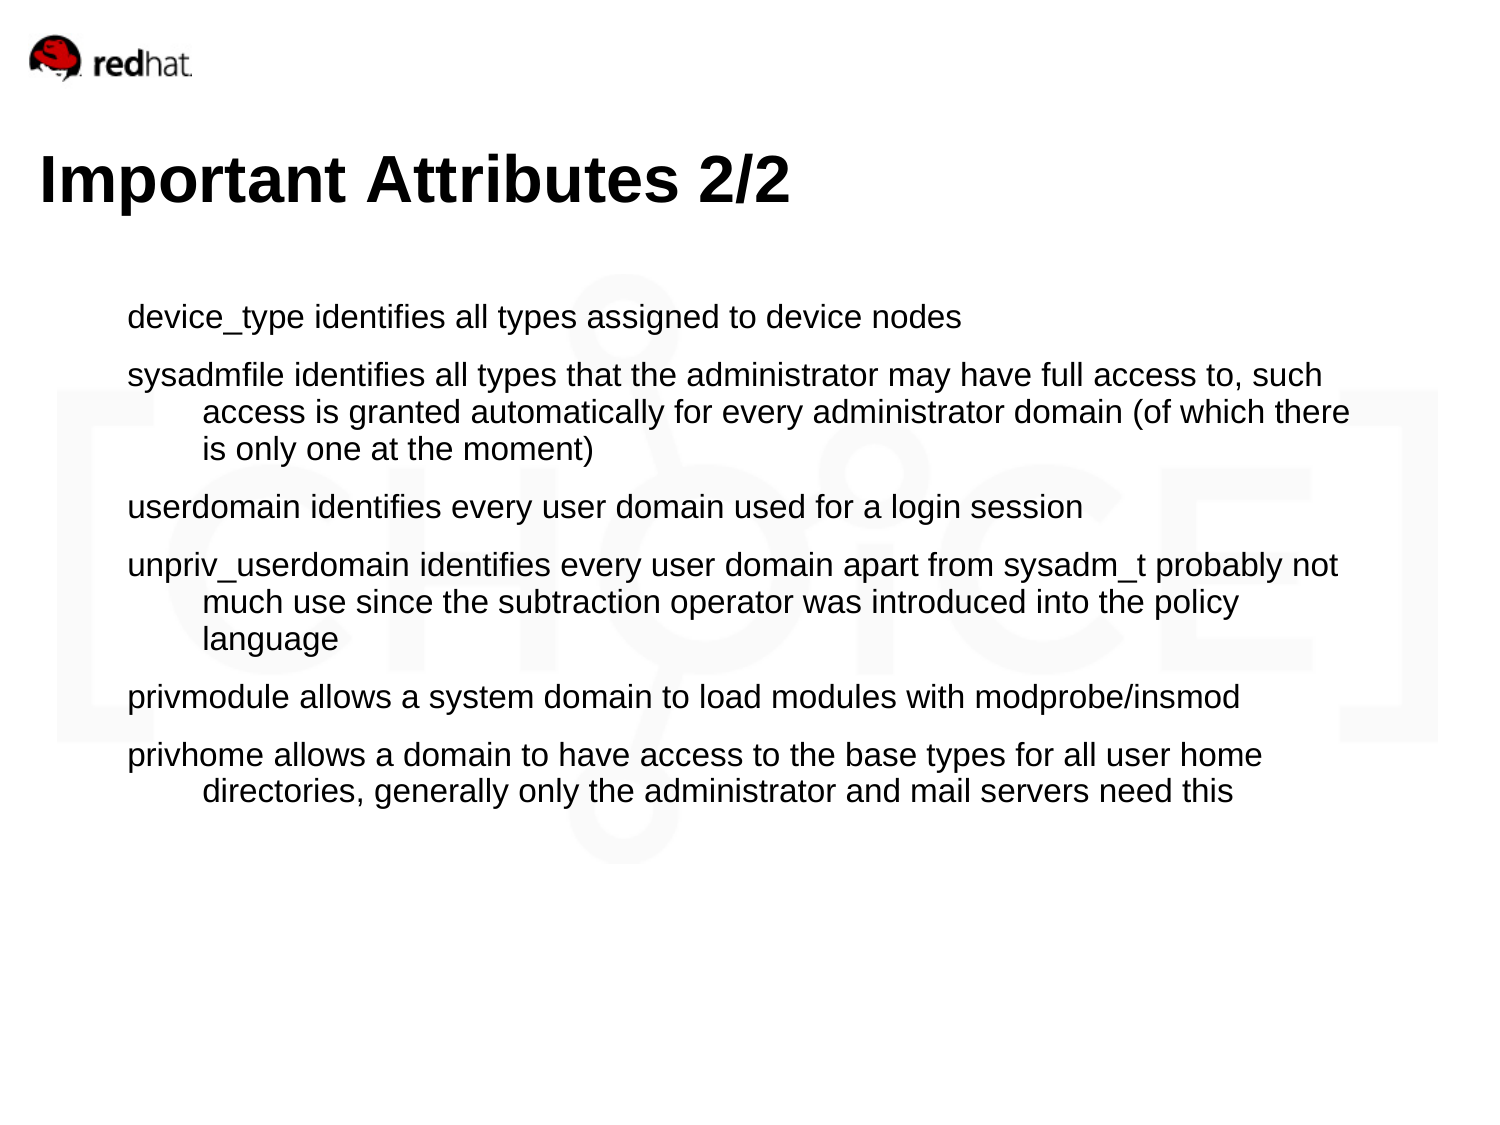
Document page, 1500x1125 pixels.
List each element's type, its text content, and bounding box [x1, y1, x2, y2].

title Important Attributes 2/2 [25, 96, 1378, 225]
list device_type identifies all types assigned to device nodes sysadmfile identifies all types that the administrator may have full access to, such access is granted automatically for every administrator domain (of which there is only one at the moment) userdomain identifies every user domain used for a login session unpriv_userdomain identifies every user domain apart from sysadm_t probably not much use since the subtraction operator was introduced into the policy language privmodule allows a system domain to load modules with modprobe/insmod privhome allows a domain to have access to the base types for all user home directories, generally only the administrator and mail servers need this [112, 291, 1389, 932]
picture [28, 33, 192, 89]
picture [57, 274, 1438, 864]
